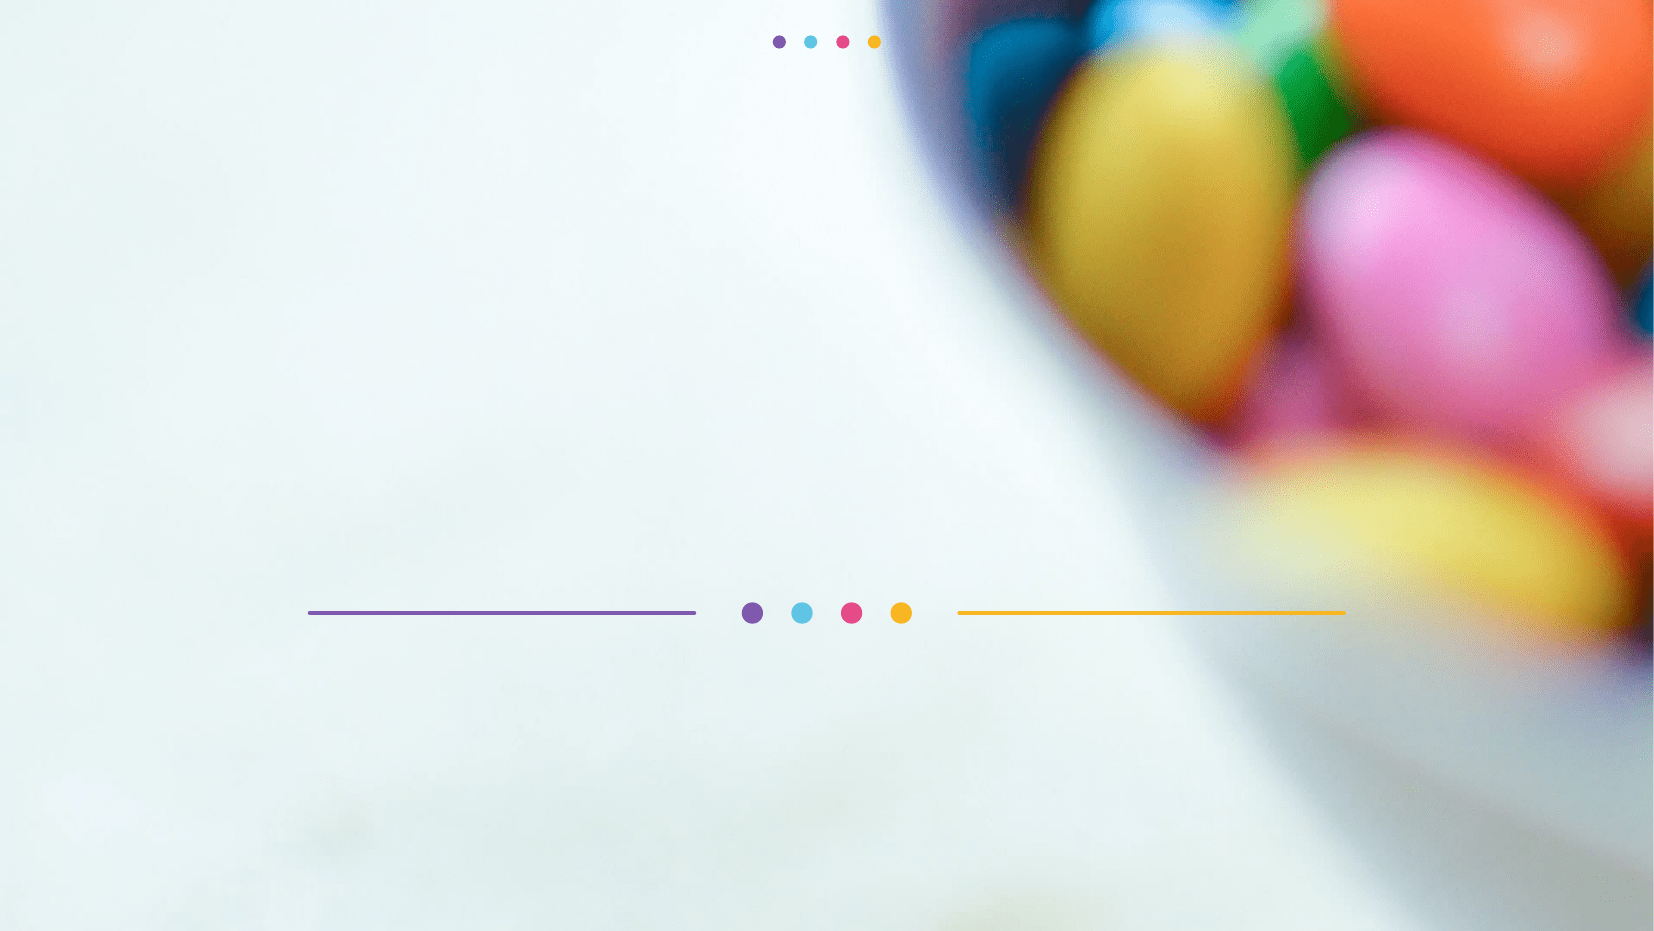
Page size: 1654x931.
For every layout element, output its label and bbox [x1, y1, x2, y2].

text_box [741, 602, 764, 624]
text_box [840, 602, 863, 624]
text_box [791, 602, 813, 624]
picture [0, 0, 1654, 931]
text_box [890, 602, 912, 624]
